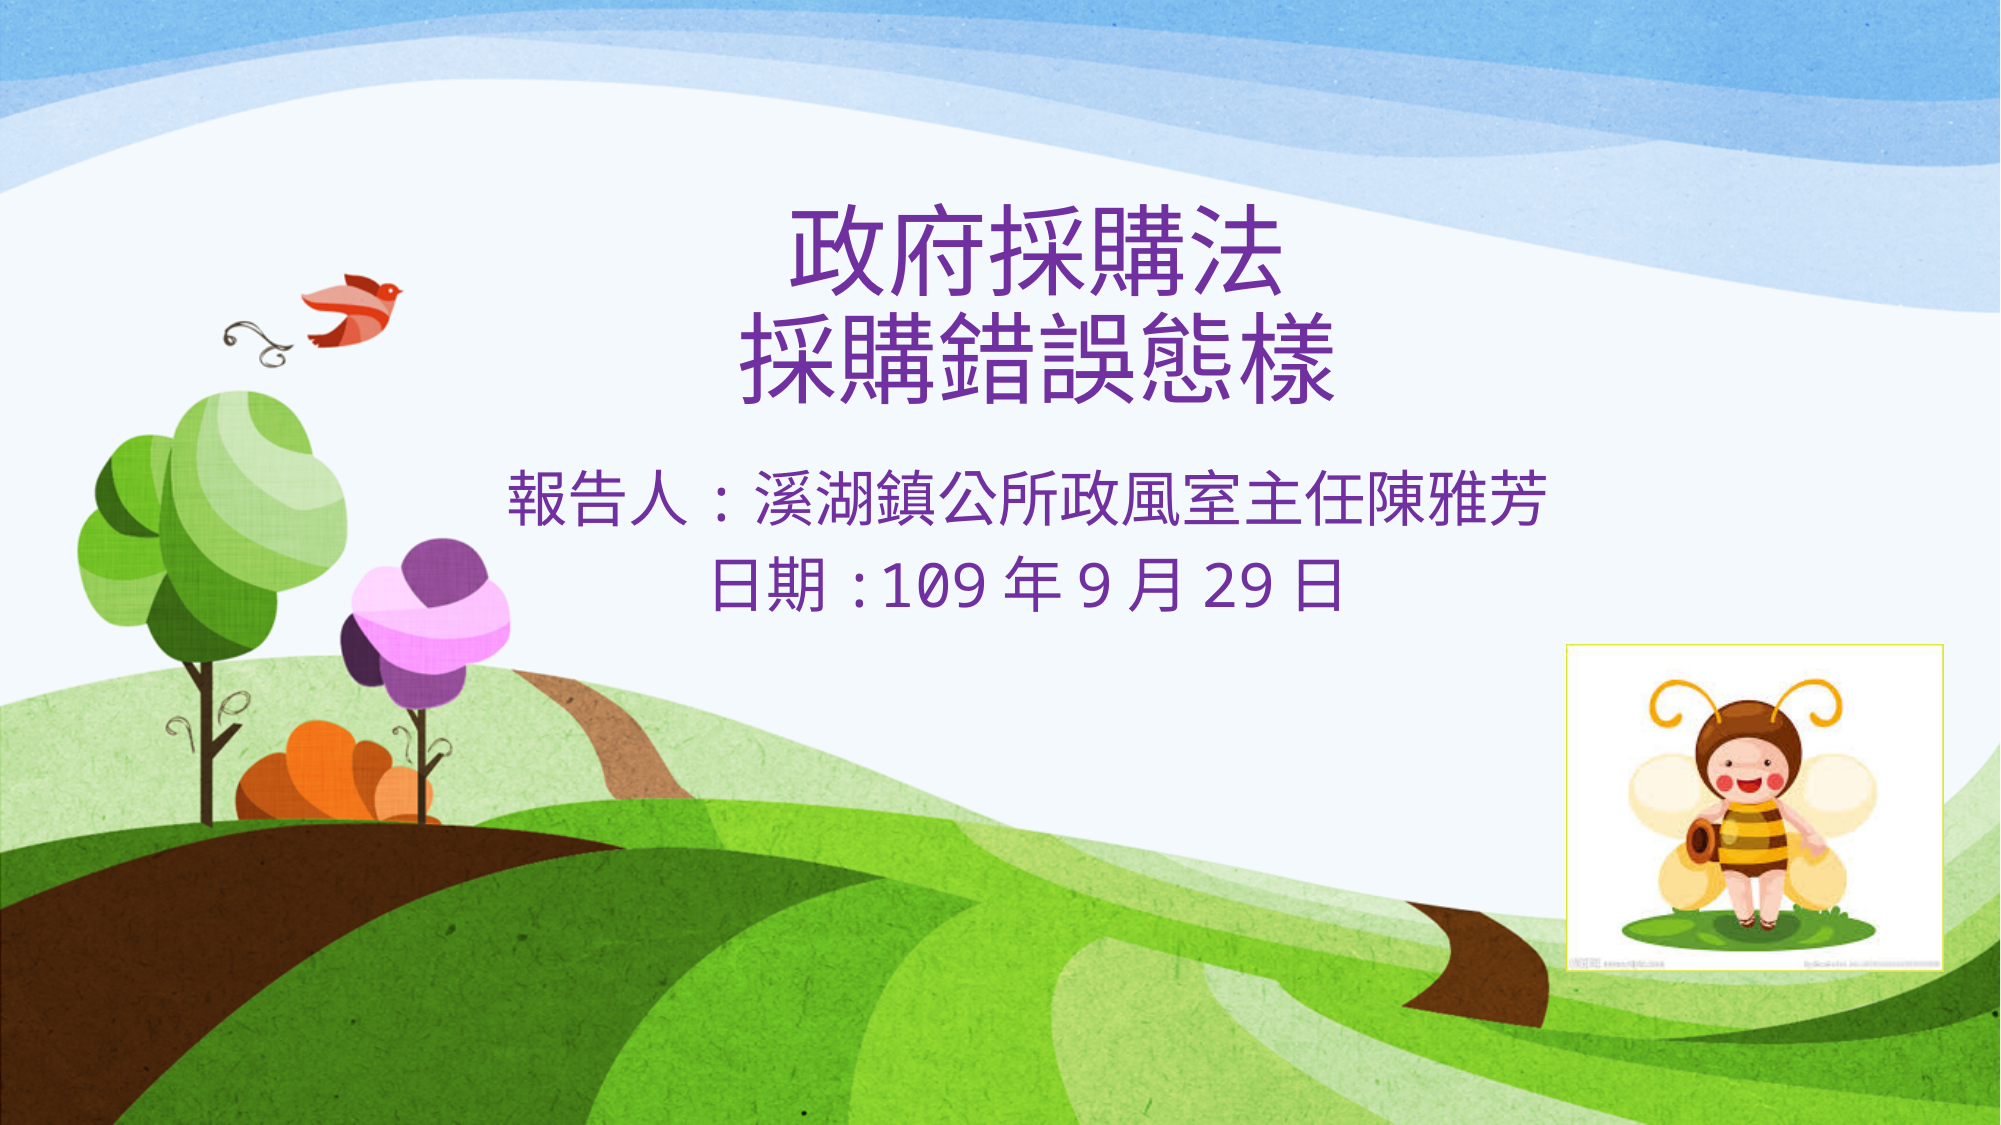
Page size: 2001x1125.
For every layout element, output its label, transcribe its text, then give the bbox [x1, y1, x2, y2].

title 政府採購法 採購錯誤態樣 [475, 90, 1601, 426]
subtitle 報告人:溪湖鎮公所政風室主任陳雅芳 日期:109年9月29日 [465, 452, 1591, 683]
picture [0, 0, 2001, 1125]
